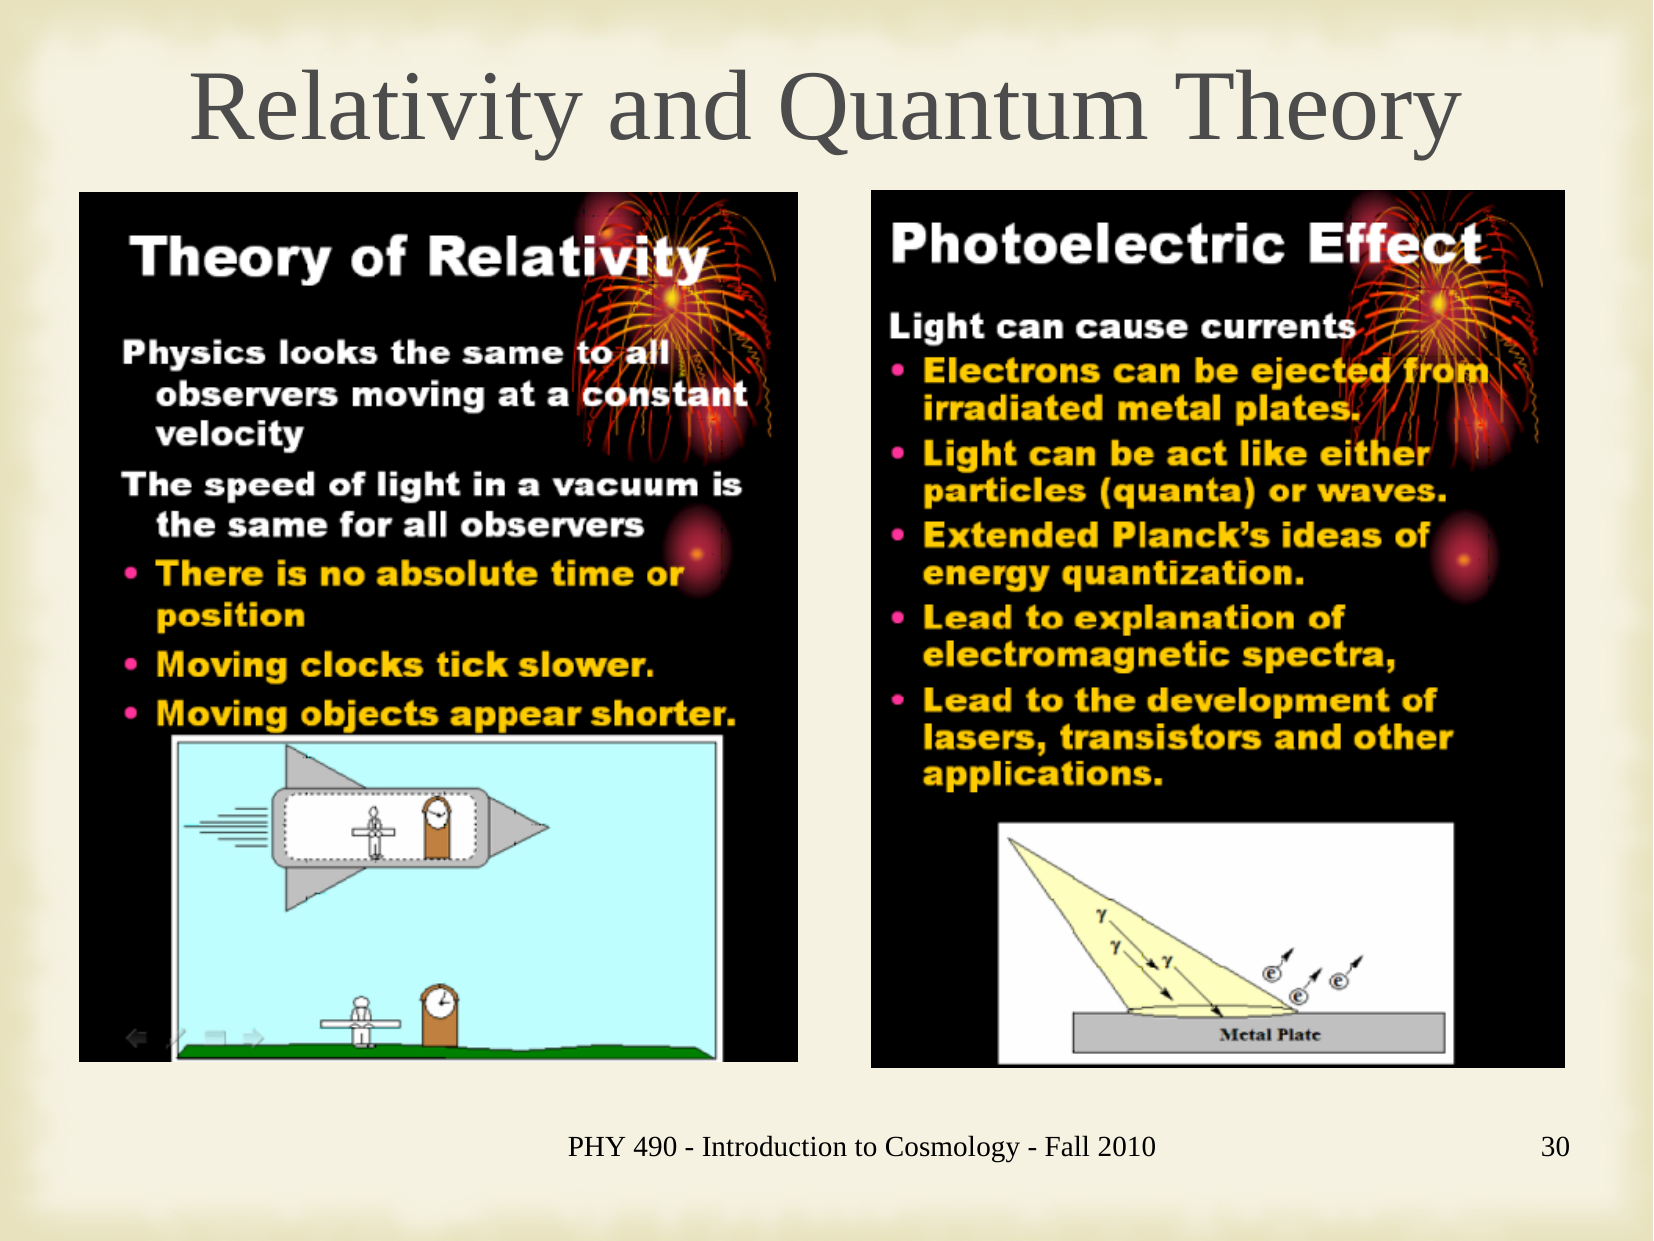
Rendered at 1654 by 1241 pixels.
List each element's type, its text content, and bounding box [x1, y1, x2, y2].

picture [0, 0, 1653, 1241]
title Relativity and Quantum Theory [82, 9, 1571, 202]
